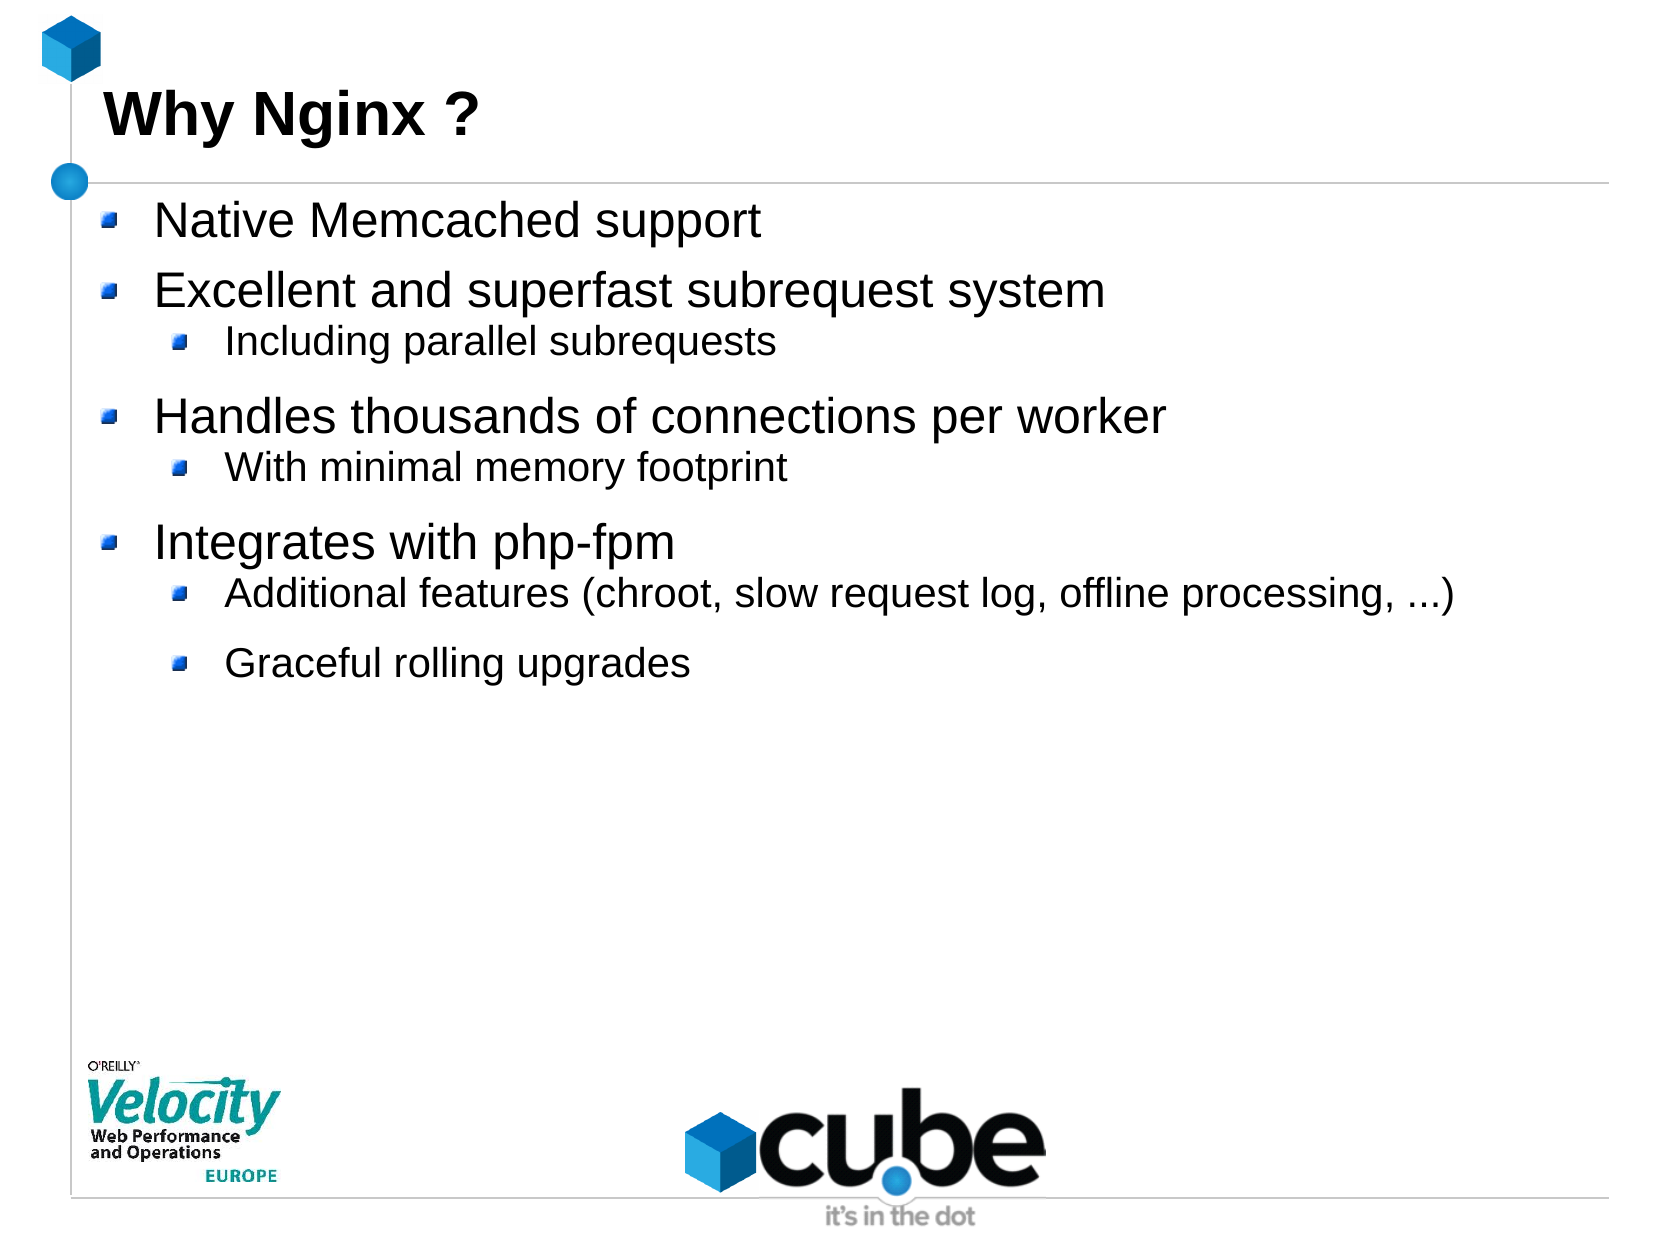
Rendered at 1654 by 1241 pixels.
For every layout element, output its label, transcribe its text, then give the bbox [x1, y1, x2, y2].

picture [88, 1061, 281, 1182]
title Why Nginx ? [103, 49, 1551, 178]
list Native Memcached support Excellent and superfast subrequest system Including parallel subrequests Handles thousands of connections per worker With minimal memory footprint Integrates with php-fpm Additional features (chroot, slow request log, offline processing, ...) Graceful rolling upgrades [82, 191, 1571, 1011]
